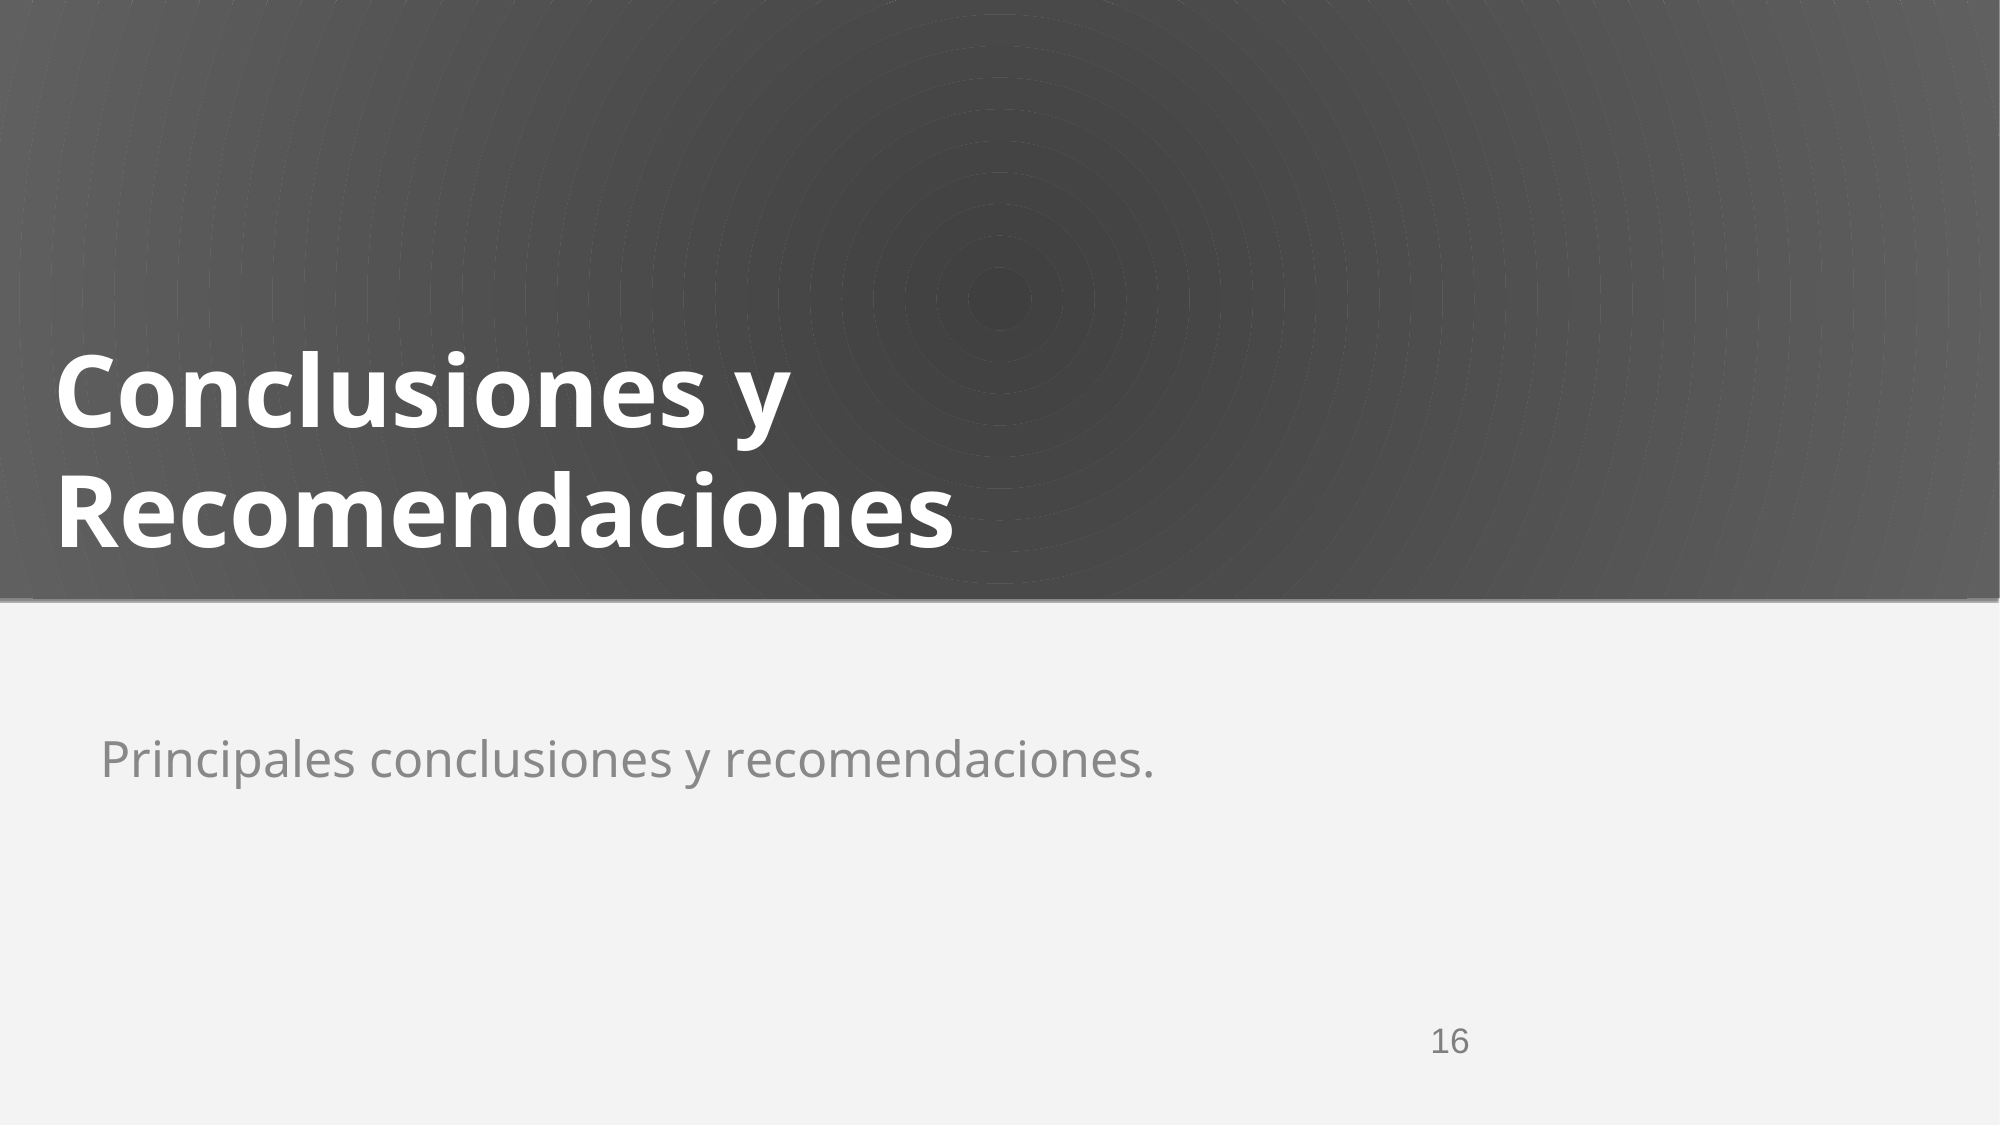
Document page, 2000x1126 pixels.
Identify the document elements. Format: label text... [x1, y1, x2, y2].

text_box [0, 0, 2000, 598]
text_box <número> [1412, 1008, 1880, 1069]
text_box Principales conclusiones y recomendaciones. [72, 668, 1928, 806]
text_box Conclusiones y Recomendaciones [53, 327, 1697, 561]
